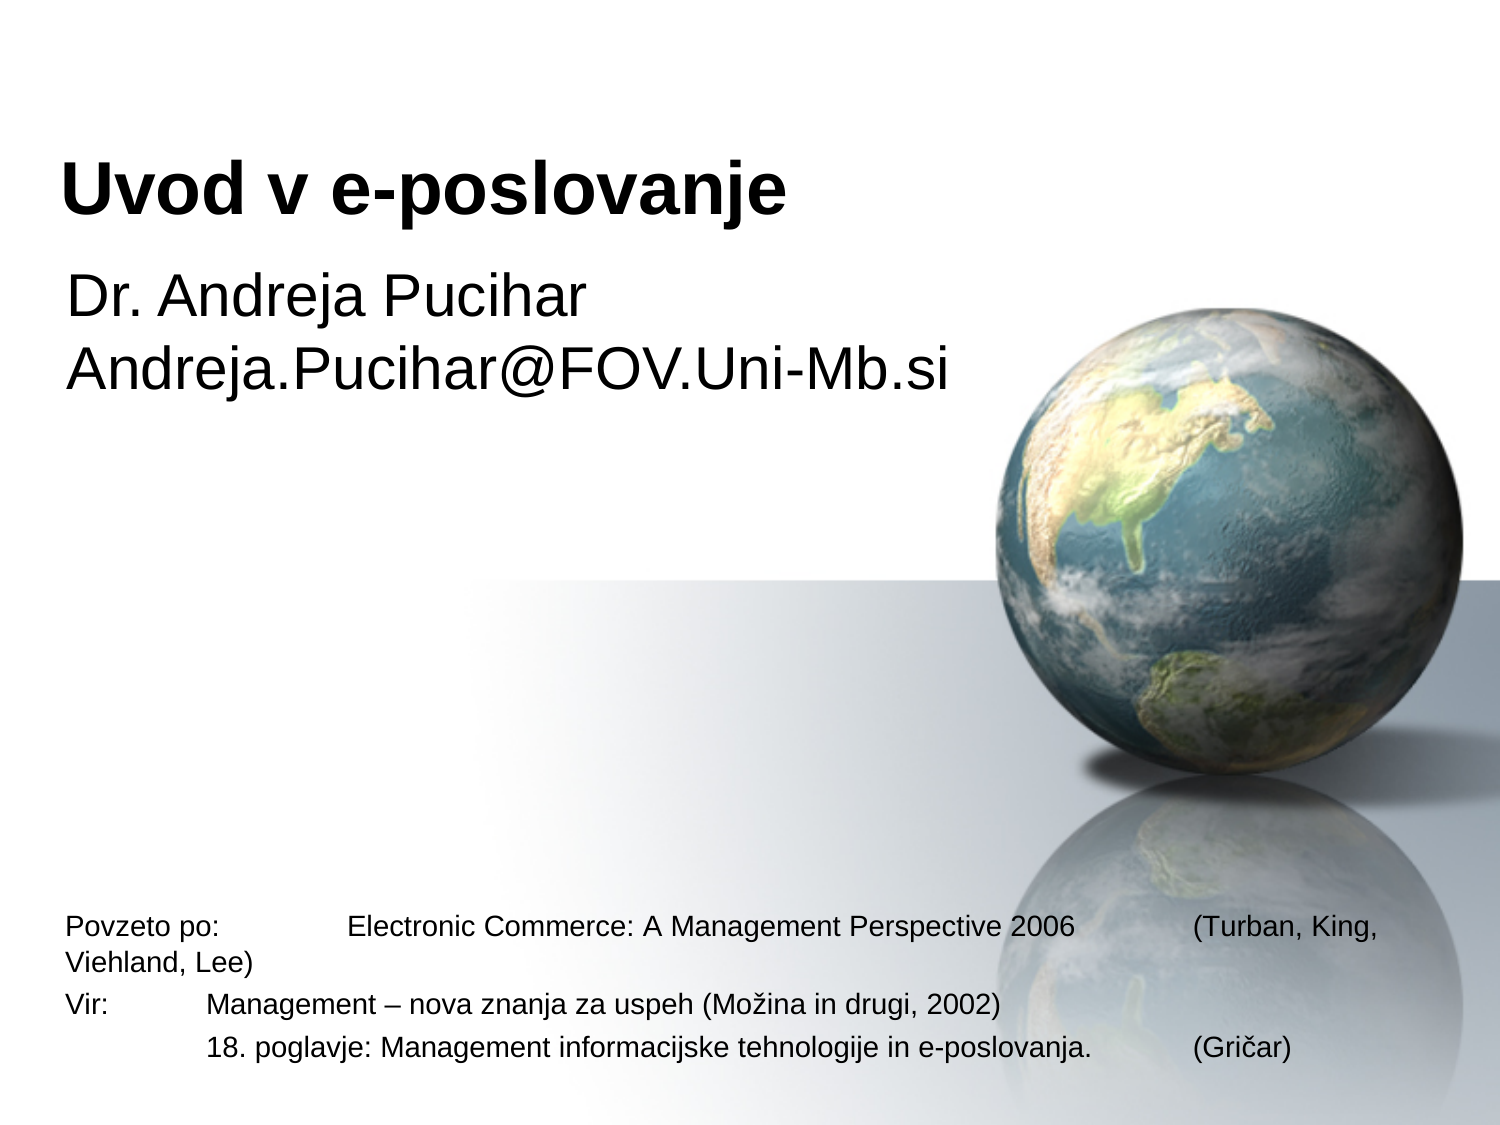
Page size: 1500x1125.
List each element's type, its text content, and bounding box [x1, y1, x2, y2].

picture [0, 0, 1500, 1125]
title Uvod v e-poslovanje [45, 90, 1397, 278]
text_box Povzeto po: Electronic Commerce: A Management Perspective 2006 (Turban, King, Viehland, Lee) Vir: Management – nova znanja za uspeh (Možina in drugi, 2002) 18. poglavje: Management informacijske tehnologije in e-poslovanja. (Gričar) [50, 899, 1401, 1075]
text_box Dr. Andreja Pucihar Andreja.Pucihar@FOV.Uni-Mb.si [51, 262, 1215, 409]
